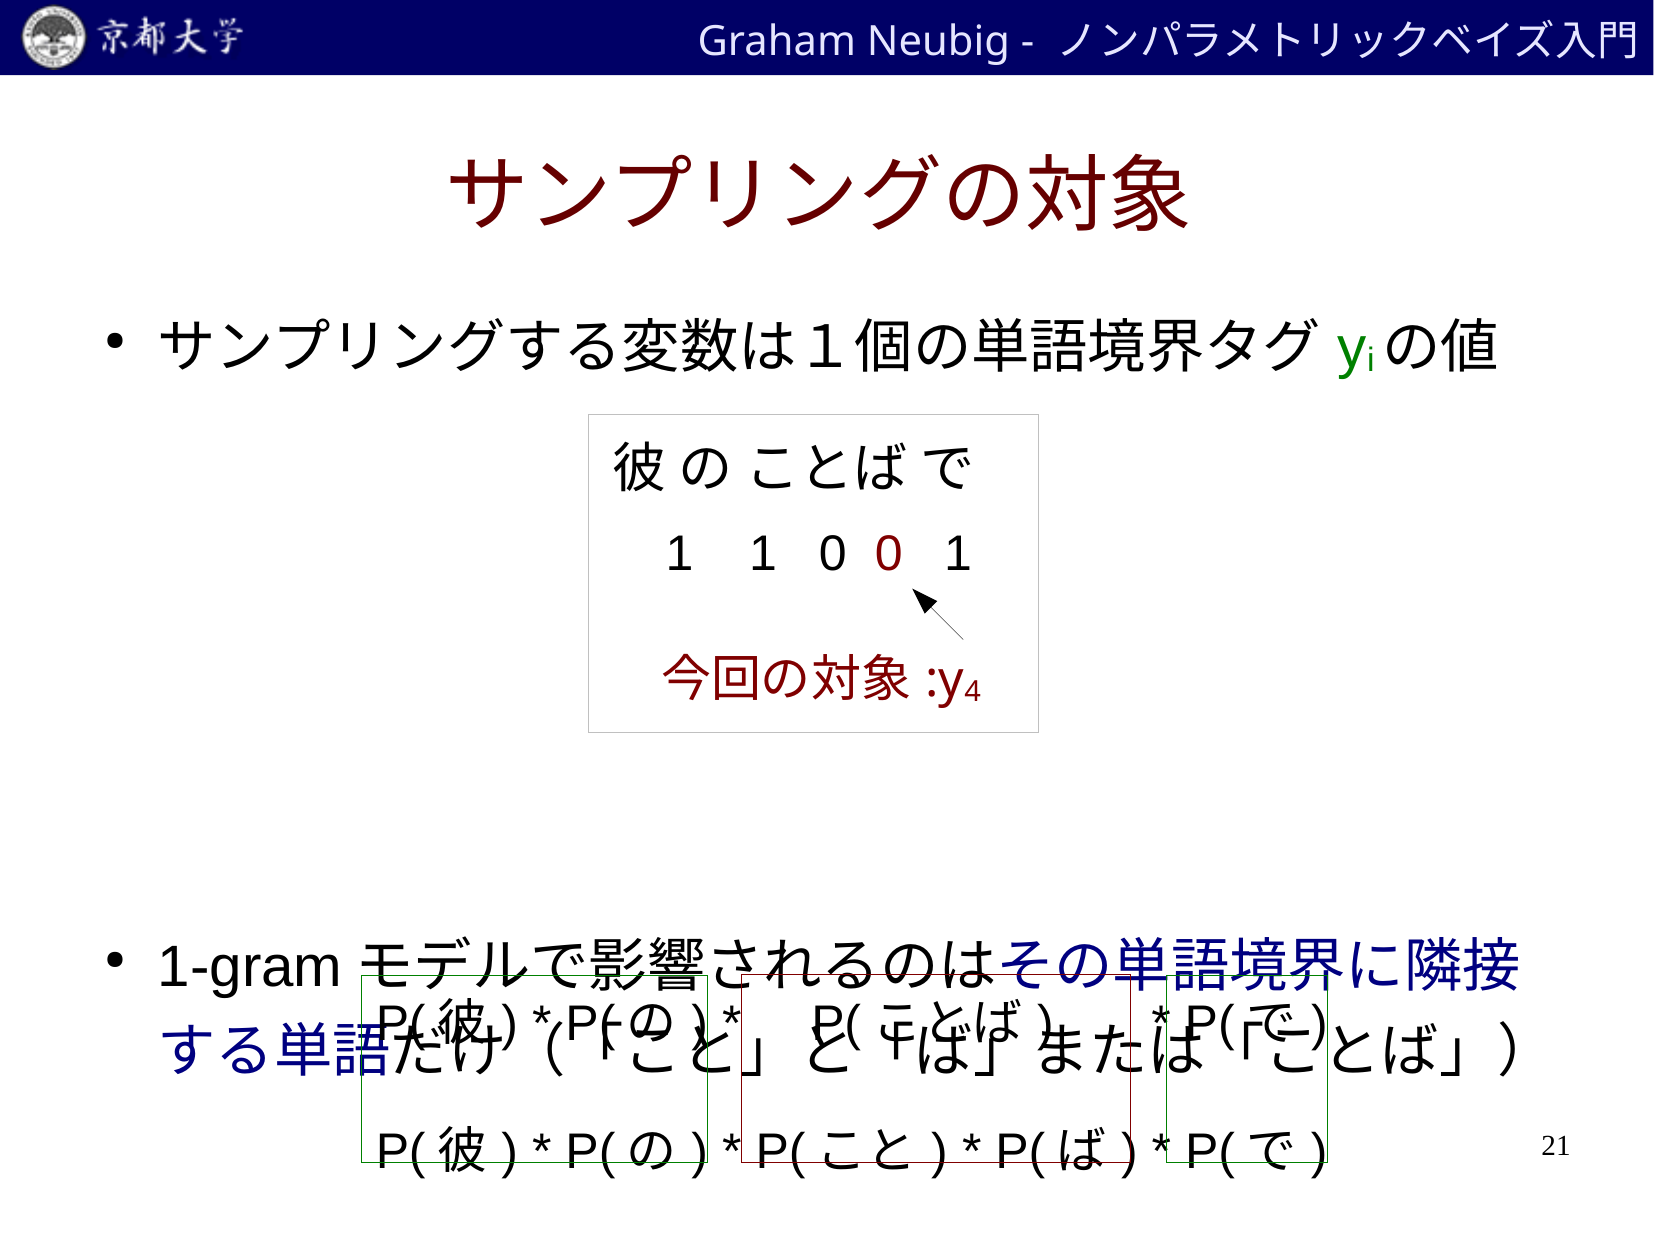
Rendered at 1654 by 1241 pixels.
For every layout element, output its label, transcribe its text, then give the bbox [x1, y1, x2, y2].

picture [0, 0, 247, 70]
text_box P(彼) * P(の) * P(ことば) * P(で) P(彼) * P(の) * P(こと) * P(ば) * P(で) [361, 975, 1328, 1209]
text_box 彼 の ことば で [597, 417, 1035, 491]
list サンプリングする変数は１個の単語境界タグyiの値 1-gramモデルで影響されるのはその単語境界に隣接する単語だけ（「こと」と「ば」または「ことば」） [86, 300, 1576, 1104]
text_box P(彼) * P(の) * P(ことば) * P(で) P(彼) * P(の) * P(こと) * P(ば) * P(で) [1167, 976, 1327, 1162]
text_box 1 1 0 0 1 [589, 518, 988, 589]
text_box 1 1 0 0 1 [579, 518, 588, 589]
text_box P(彼) * P(の) * P(ことば) * P(で) P(彼) * P(の) * P(こと) * P(ば) * P(で) [742, 975, 1130, 1162]
title サンプリングの対象 [75, 100, 1564, 277]
text_box P(彼) * P(の) * P(ことば) * P(で) P(彼) * P(の) * P(こと) * P(ば) * P(で) [362, 976, 707, 1162]
text_box 今回の対象:y4 [646, 631, 1002, 717]
